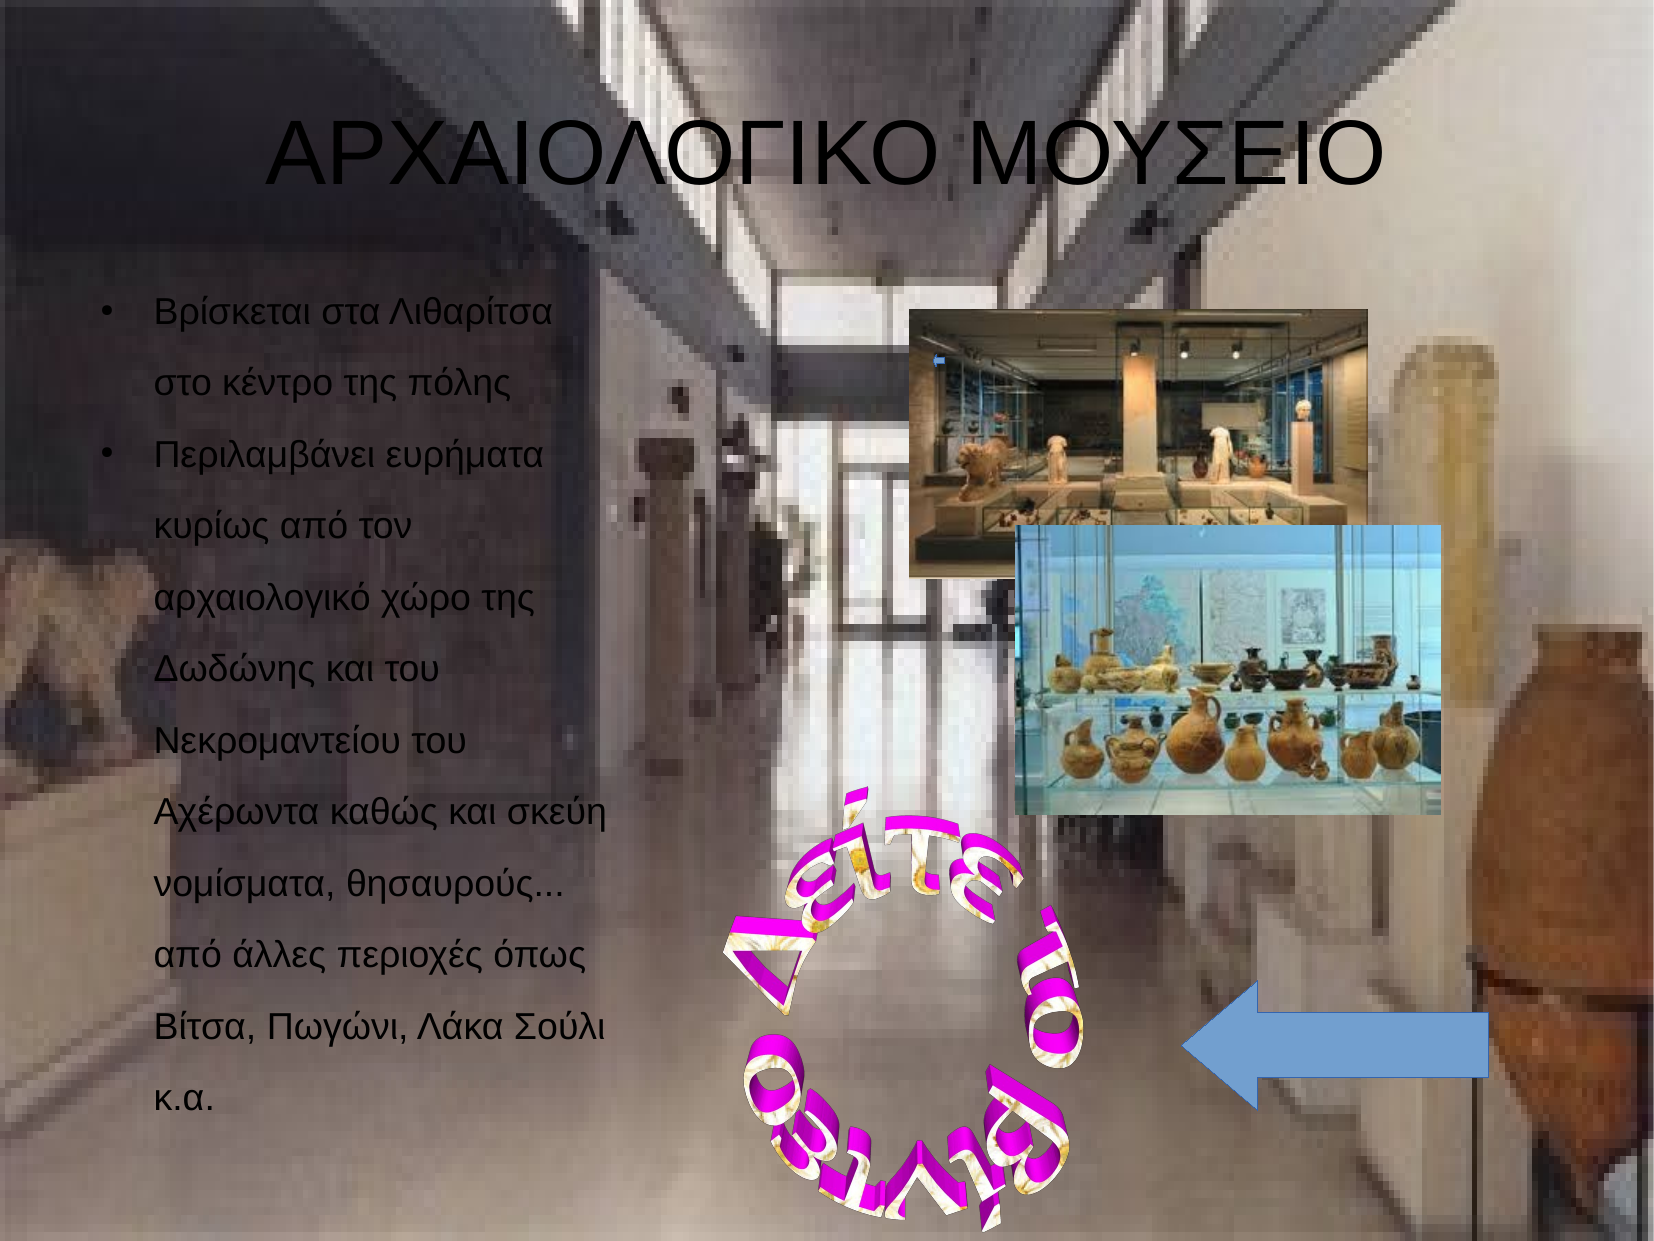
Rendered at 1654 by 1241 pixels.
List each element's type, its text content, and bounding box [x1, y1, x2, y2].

list Βρίσκεται στα Λιθαρίτσα στο κέντρο της πόλης Περιλαμβάνει ευρήματα κυρίως από τον αρχαιολογικό χώρο της Δωδώνης και του Νεκρομαντείου του Αχέρωντα καθώς και σκεύη νομίσματα, θησαυρούς... από άλλες περιοχές όπως Βίτσα, Πωγώνι, Λάκα Σούλι κ.α. [82, 290, 1571, 1205]
text_box [933, 354, 945, 367]
text_box [1181, 980, 1489, 1111]
title ΑΡΧΑΙΟΛΟΓΙΚΟ ΜΟΥΣΕΙΟ [82, 49, 1571, 257]
picture [0, 0, 1654, 1241]
